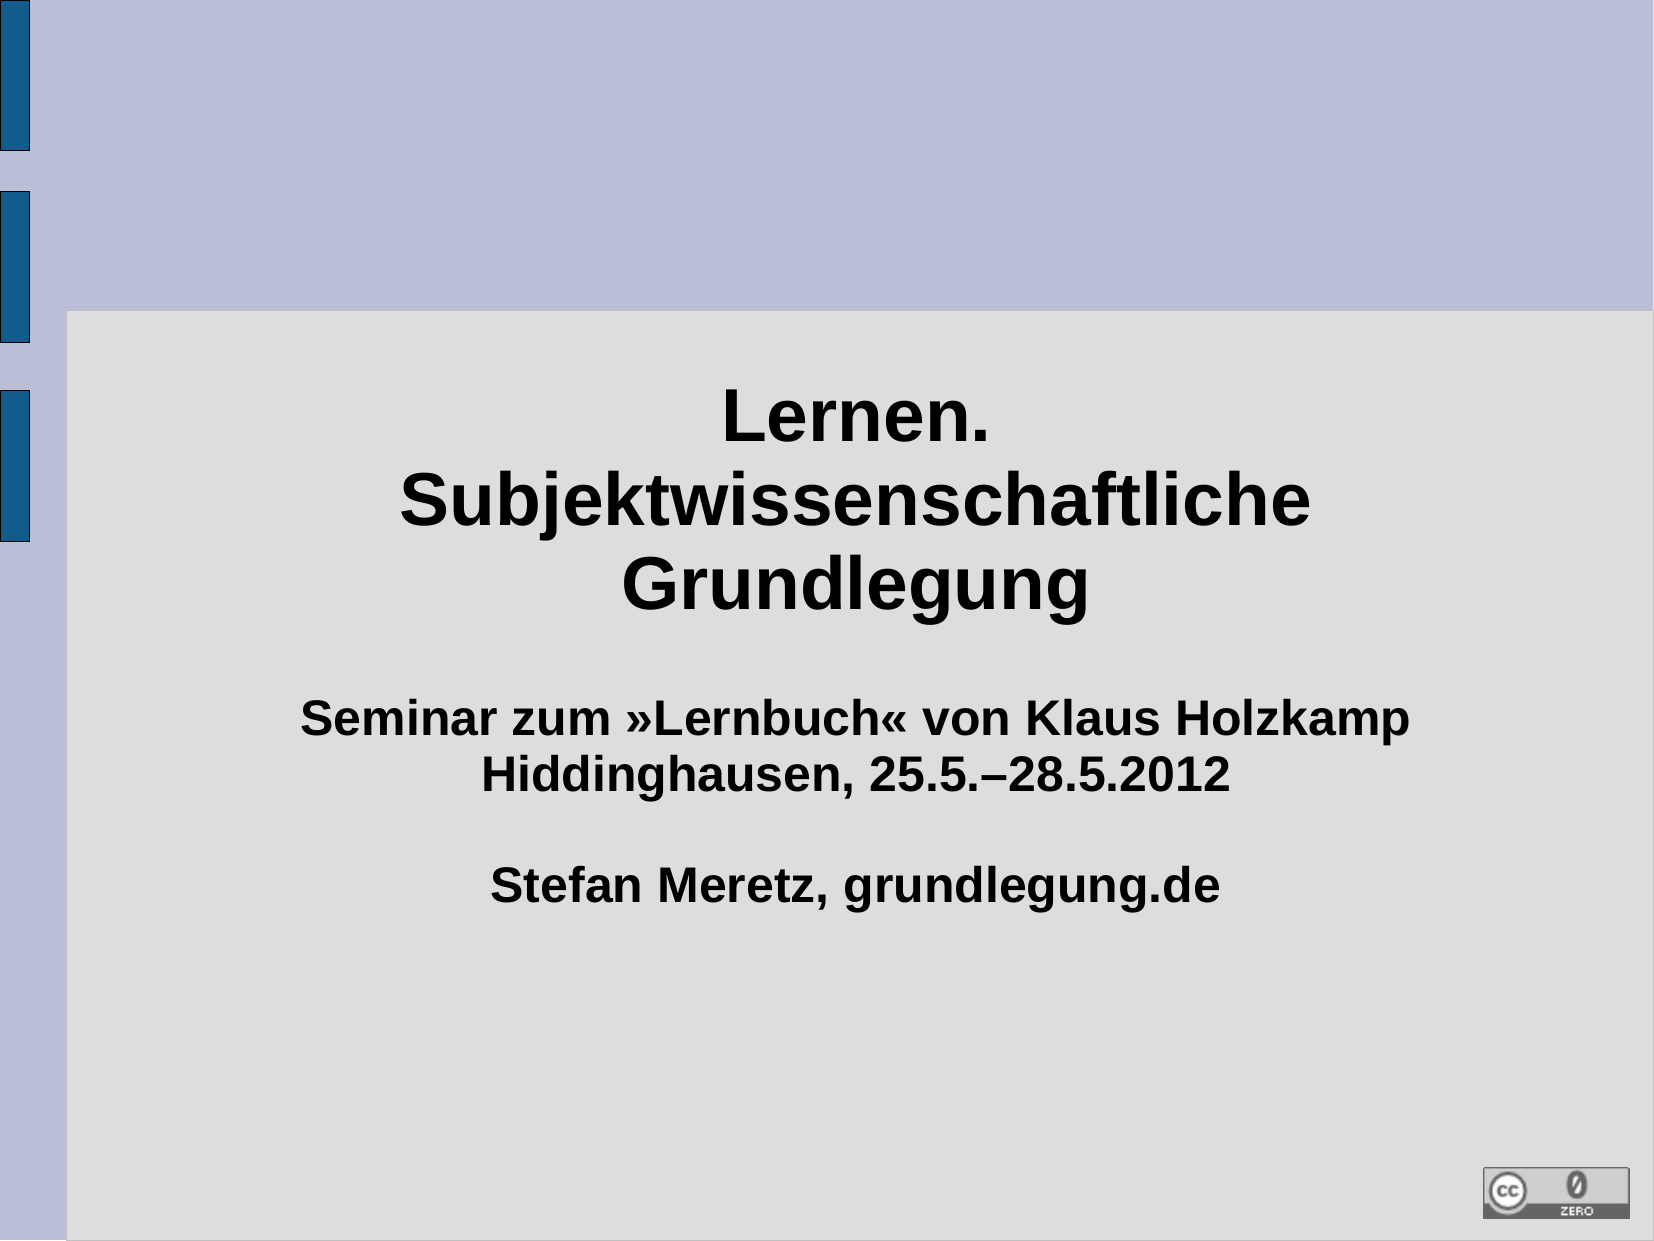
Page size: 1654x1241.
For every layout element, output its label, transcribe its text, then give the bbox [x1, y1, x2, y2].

text_box Lernen. Subjektwissenschaftliche Grundlegung Seminar zum »Lernbuch« von Klaus Holzkamp Hiddinghausen, 25.5.–28.5.2012 Stefan Meretz, grundlegung.de [265, 366, 1447, 921]
picture [1483, 1167, 1630, 1219]
